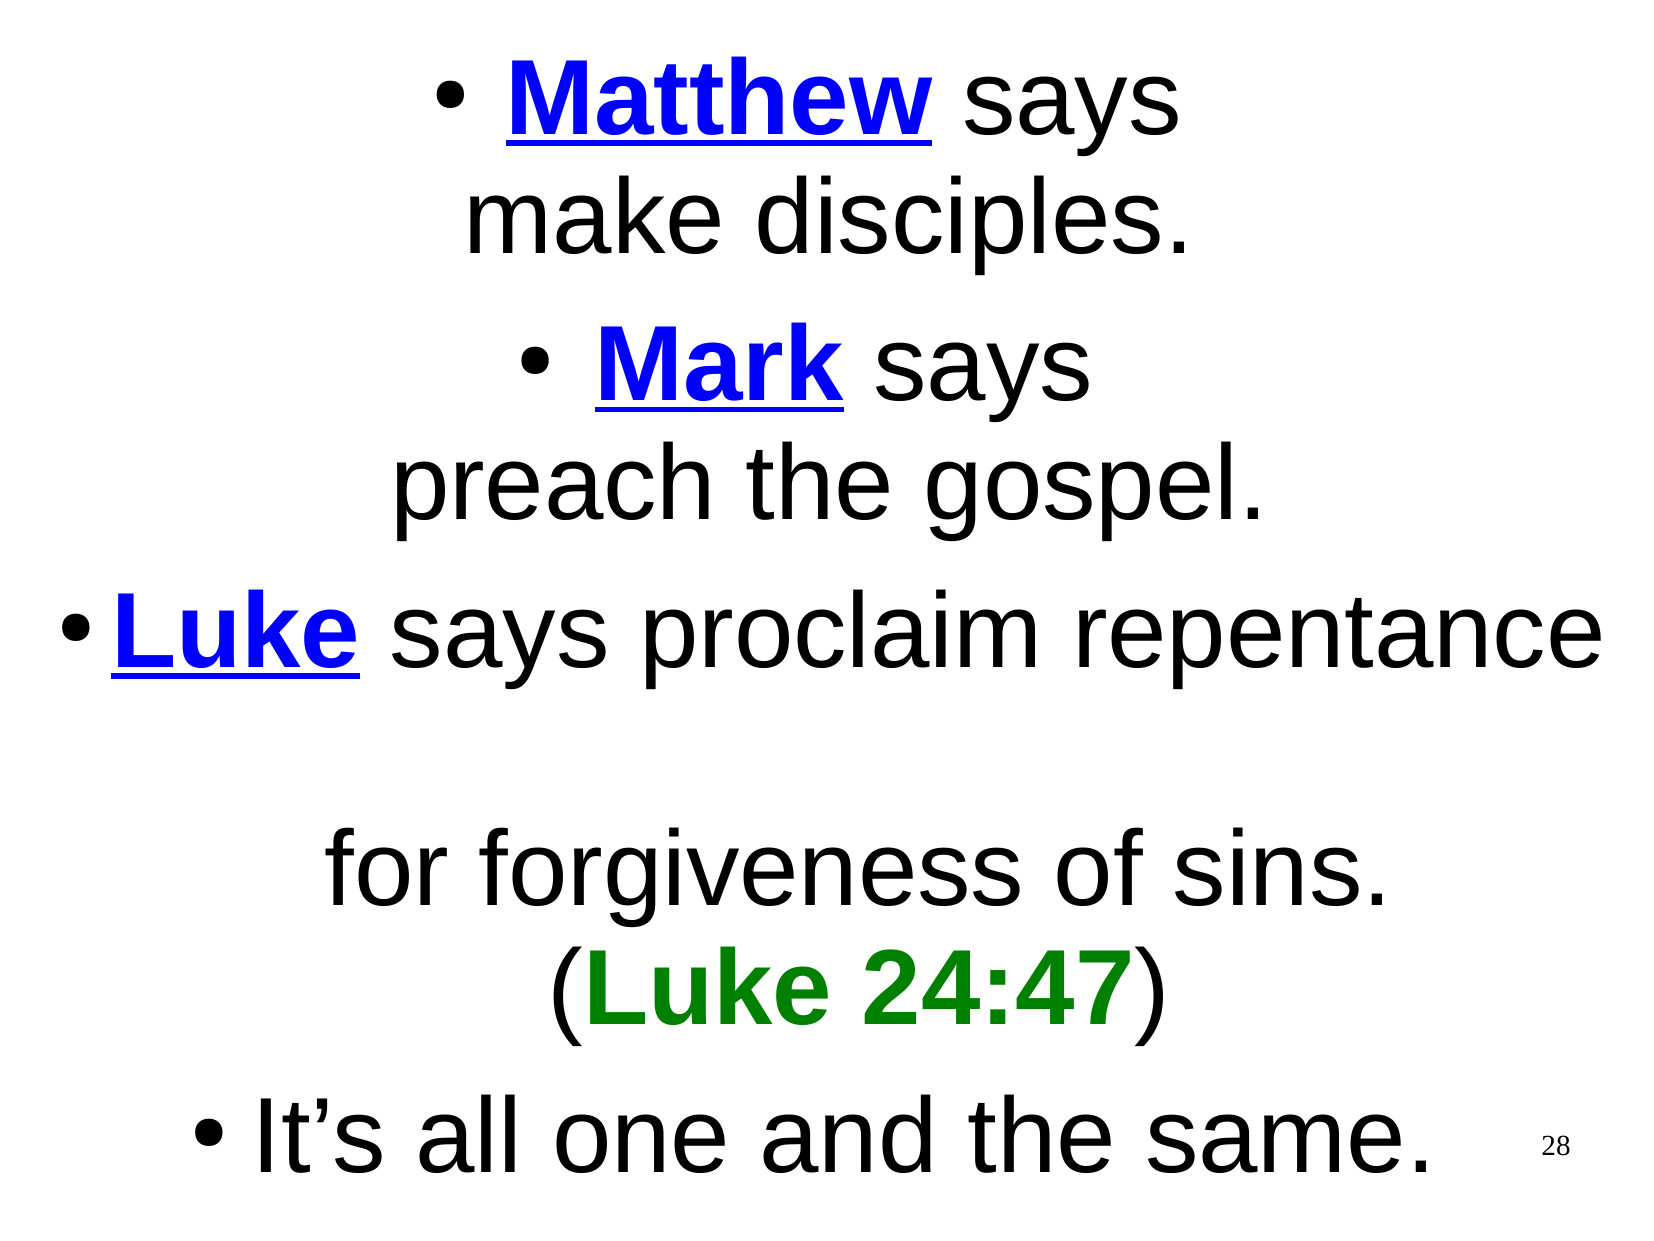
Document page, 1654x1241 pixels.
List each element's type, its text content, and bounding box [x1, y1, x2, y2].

list Matthew says make disciples. Mark says preach the gospel. Luke says proclaim repentance for forgiveness of sins. (Luke 24:47) It’s all one and the same. [37, 37, 1613, 1201]
